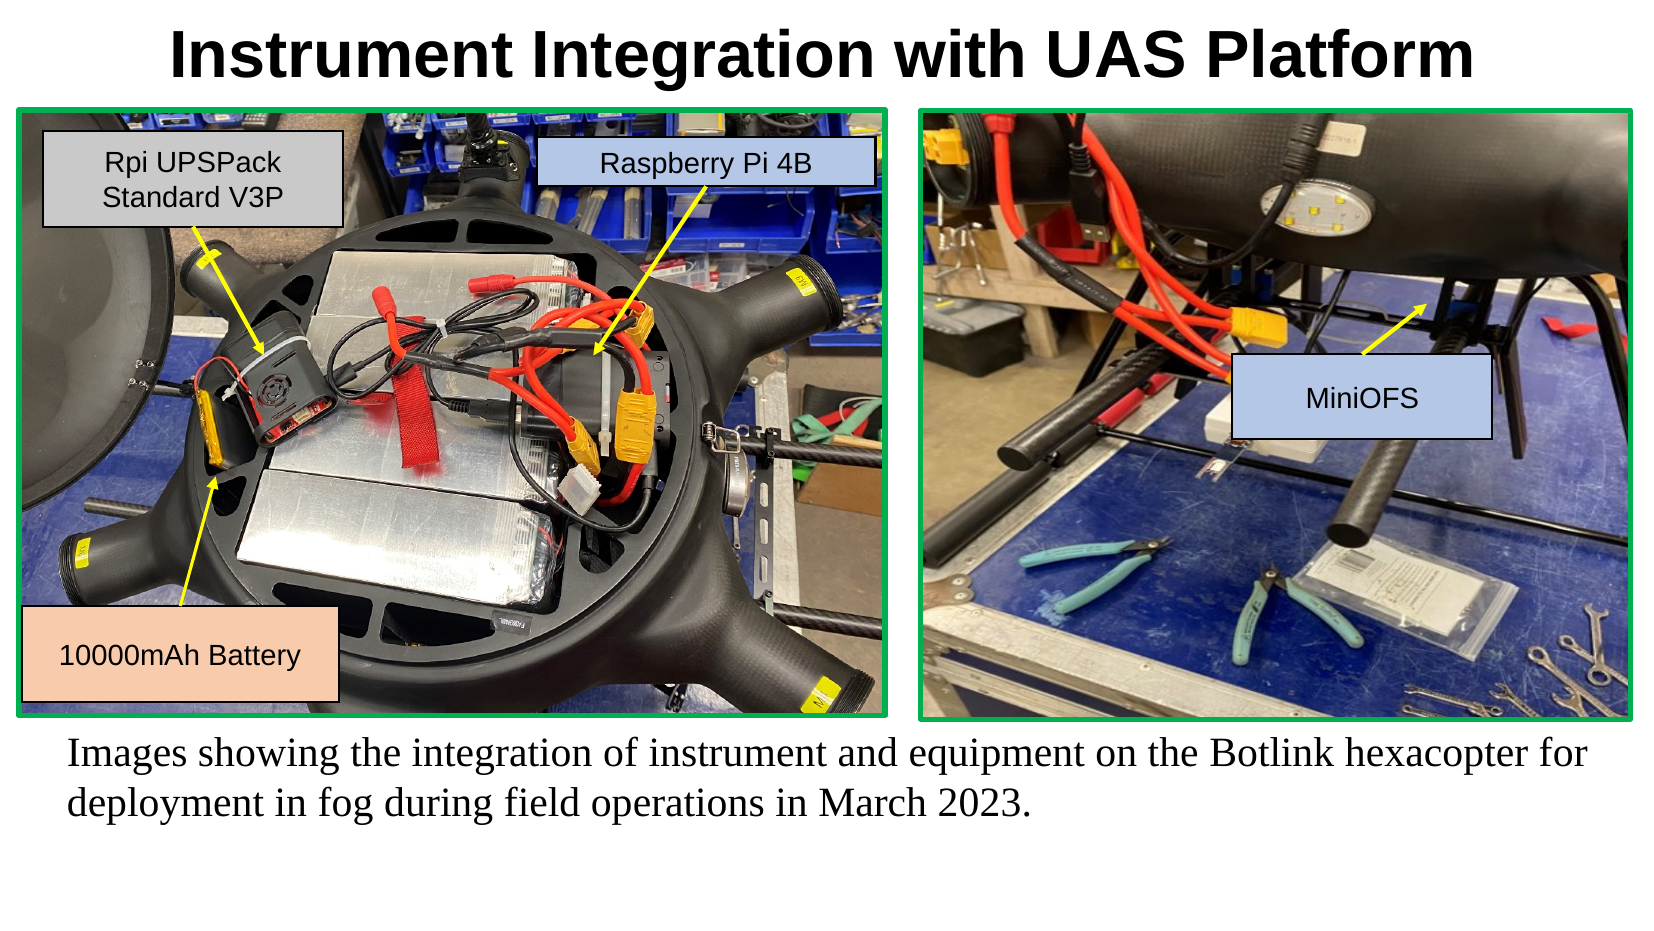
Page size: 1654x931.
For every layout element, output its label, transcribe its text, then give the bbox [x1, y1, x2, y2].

picture [922, 112, 1629, 717]
text_box 10000mAh Battery [21, 605, 339, 702]
text_box Rpi UPSPack Standard V3P [42, 130, 344, 227]
text_box MiniOFS [1232, 354, 1493, 440]
title Instrument Integration with UAS Platform [0, 0, 1651, 101]
text_box Images showing the integration of instrument and equipment on the Botlink hexacopter for deployment in fog during field operations in March 2023. [11, 726, 1645, 826]
picture [21, 112, 883, 713]
text_box Raspberry Pi 4B [536, 136, 876, 187]
